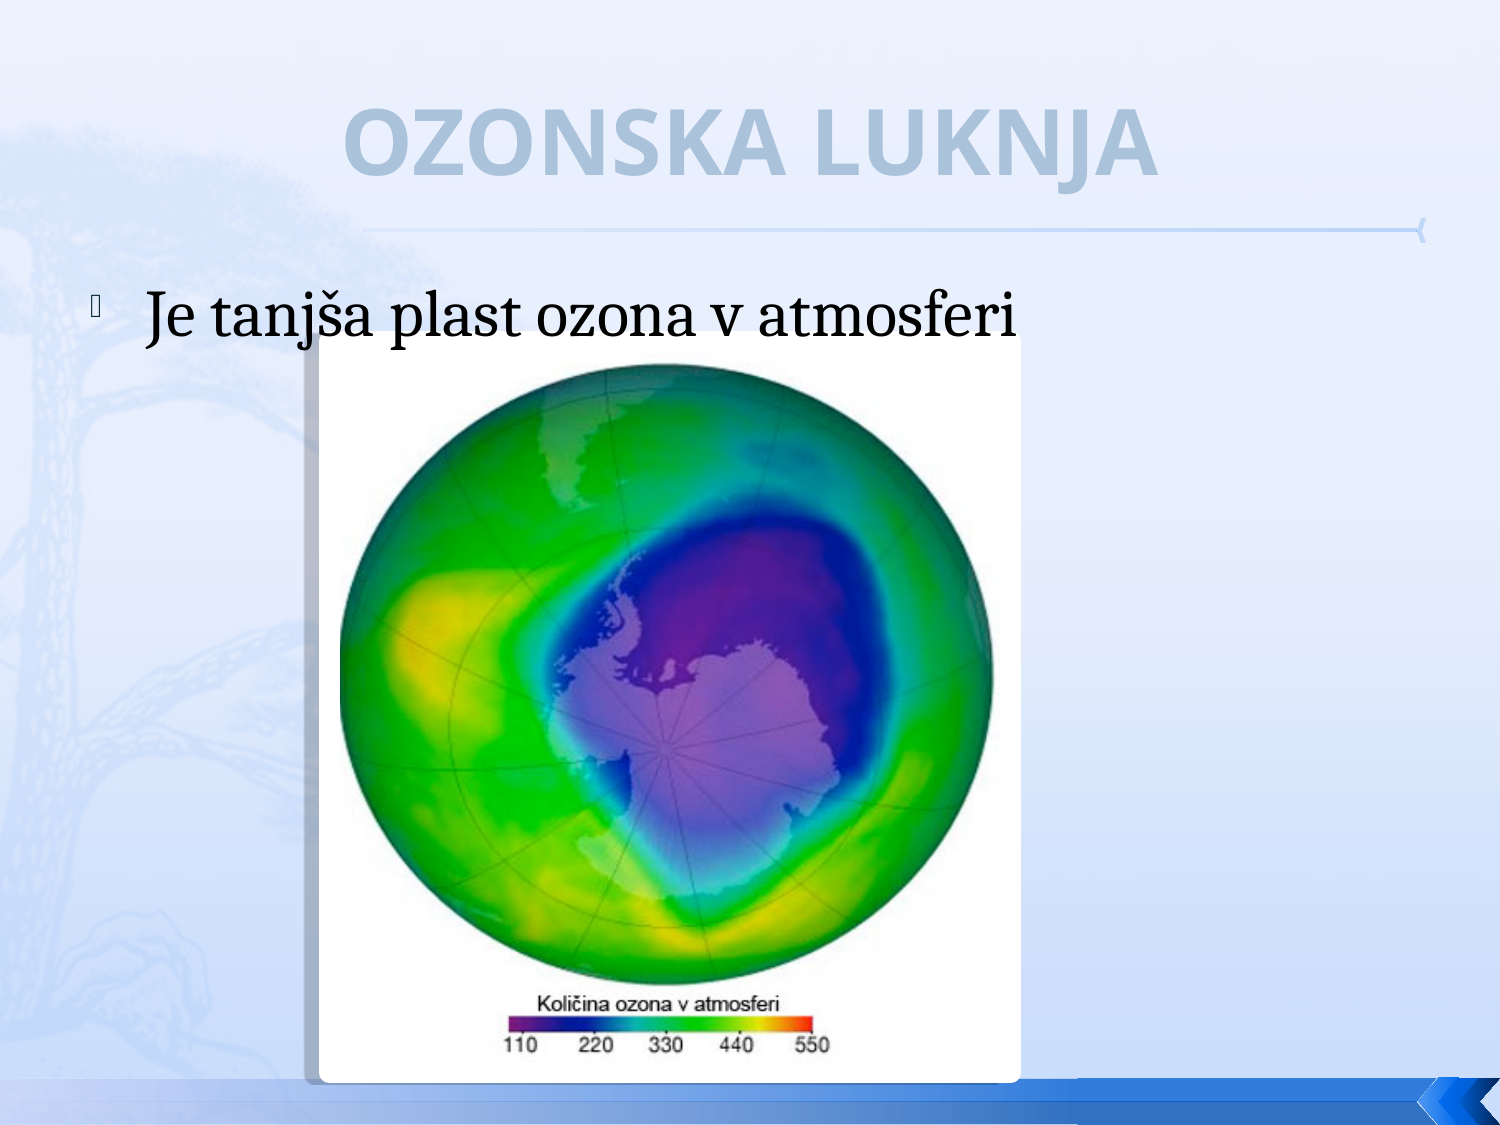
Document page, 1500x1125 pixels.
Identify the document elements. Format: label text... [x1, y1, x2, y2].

picture [339, 1005, 1000, 1063]
title OZONSKA LUKNJA [75, 45, 1425, 233]
list Je tanjša plast ozona v atmosferi [75, 262, 1425, 1005]
